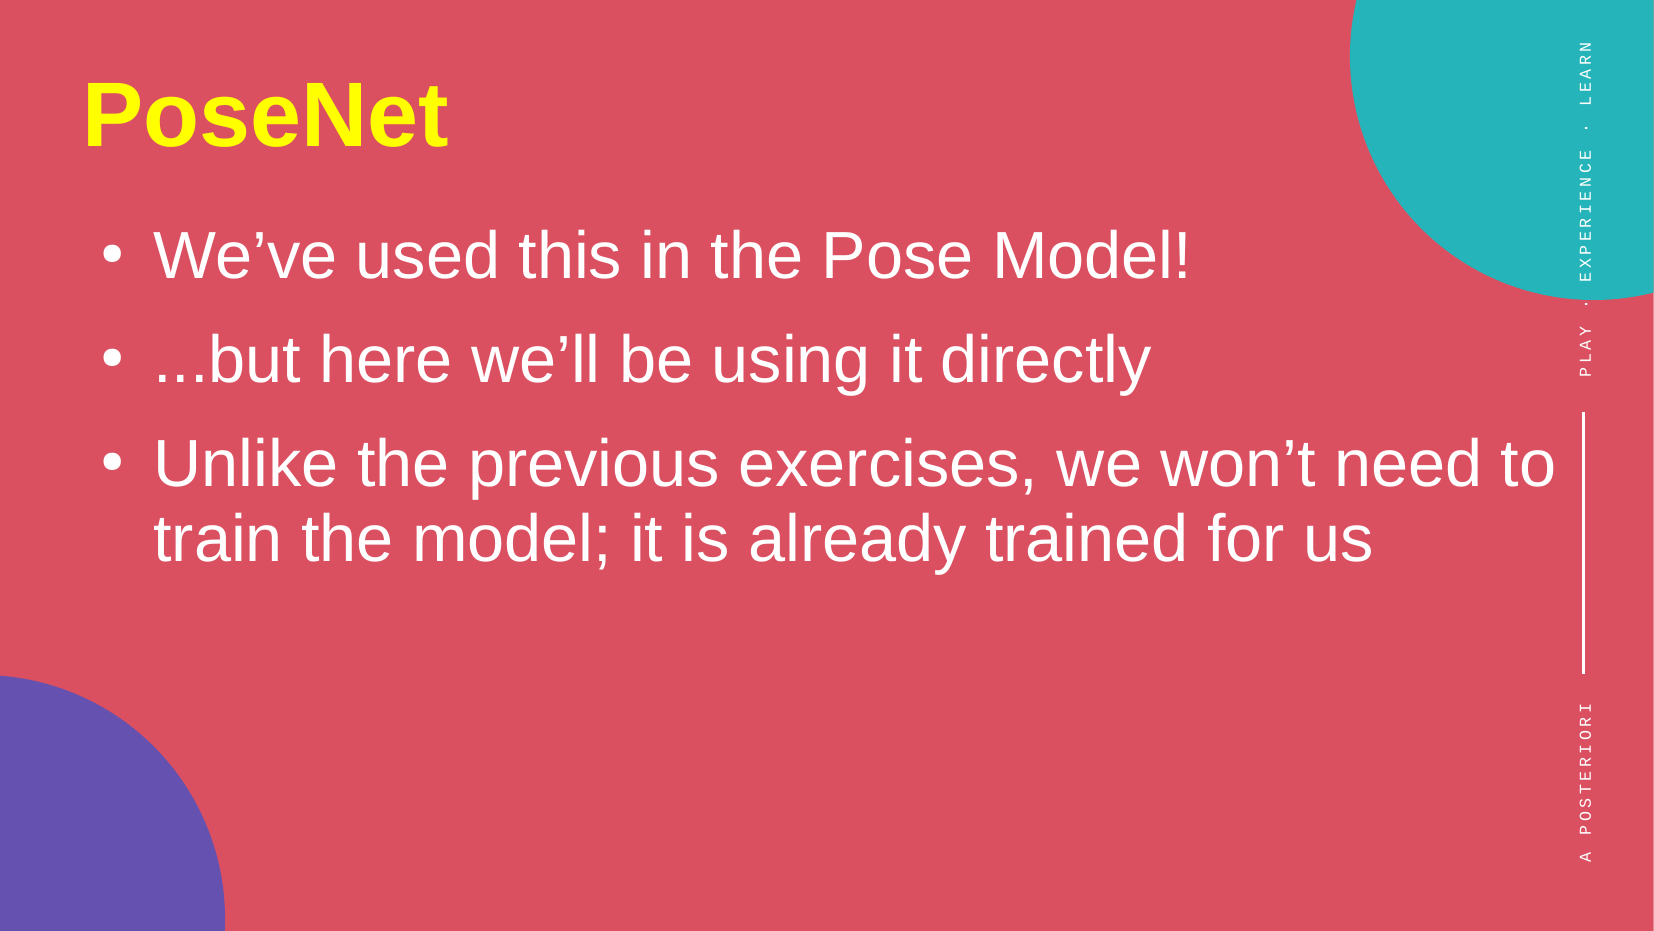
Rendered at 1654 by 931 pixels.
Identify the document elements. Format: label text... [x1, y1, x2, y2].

list We’ve used this in the Pose Model! ...but here we’ll be using it directly Unlike the previous exercises, we won’t need to train the model; it is already trained for us [82, 217, 1571, 826]
title PoseNet [82, 37, 1351, 193]
